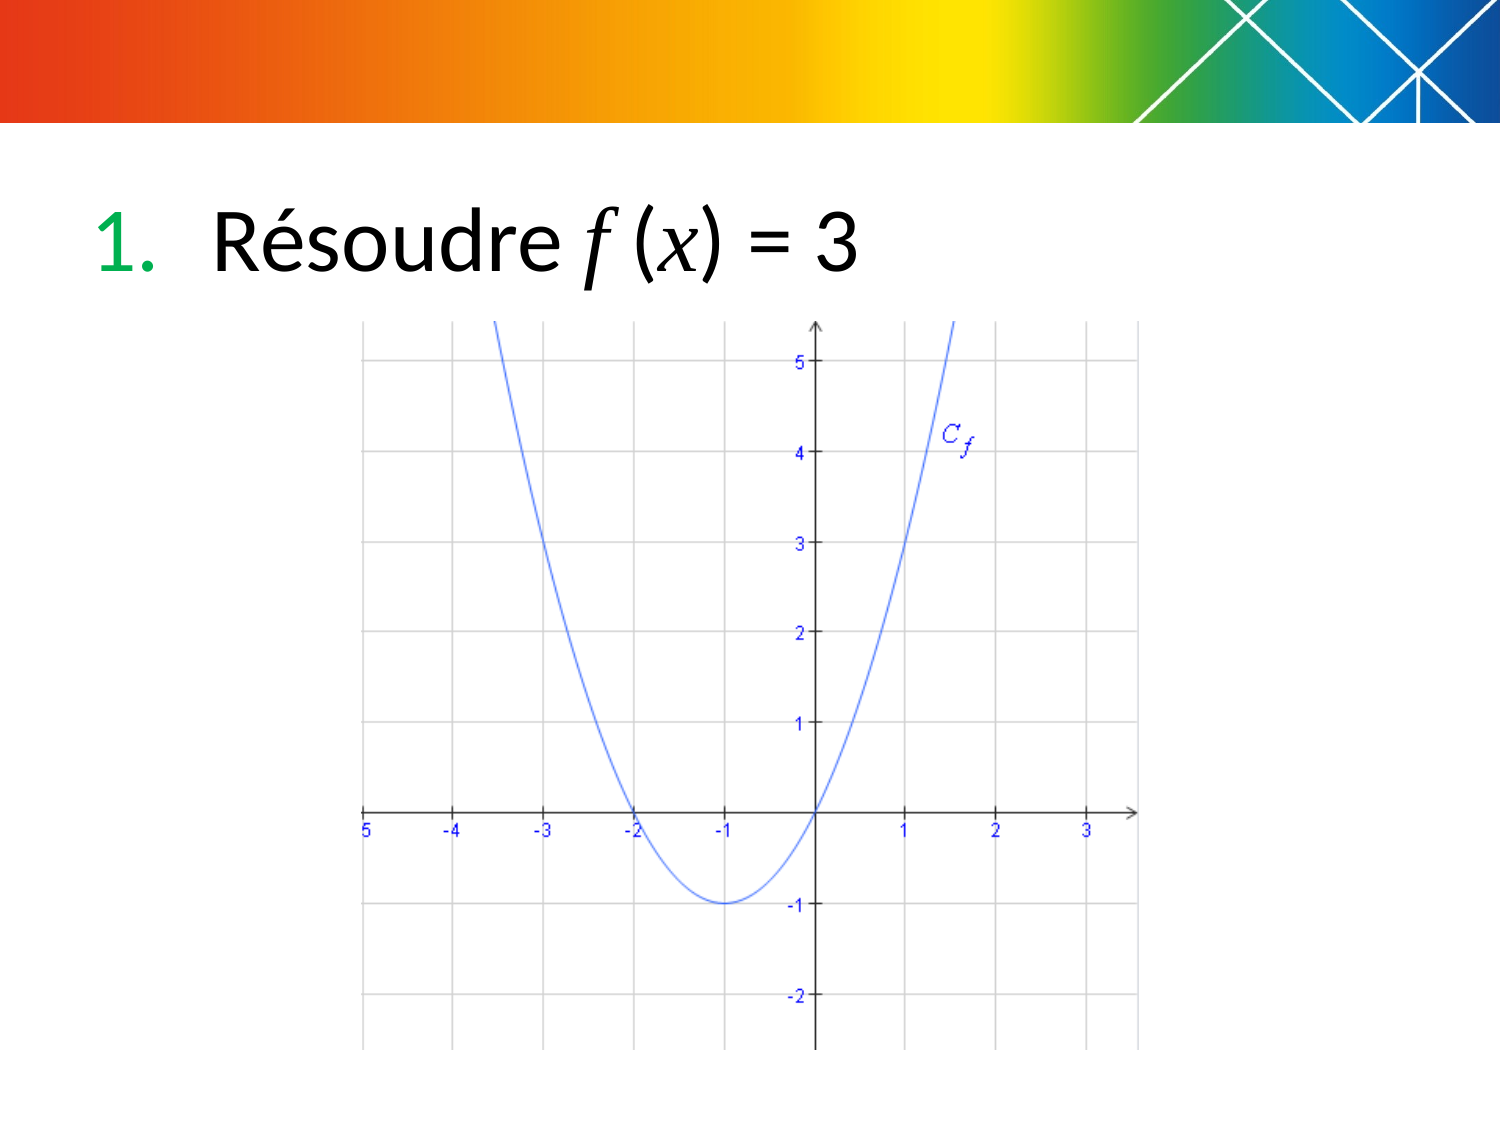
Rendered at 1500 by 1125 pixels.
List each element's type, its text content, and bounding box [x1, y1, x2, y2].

picture [0, 0, 1359, 123]
title Résoudre f (x) = 3 [75, 163, 1426, 305]
picture [1340, 0, 1500, 123]
text_box [361, 321, 1139, 1050]
